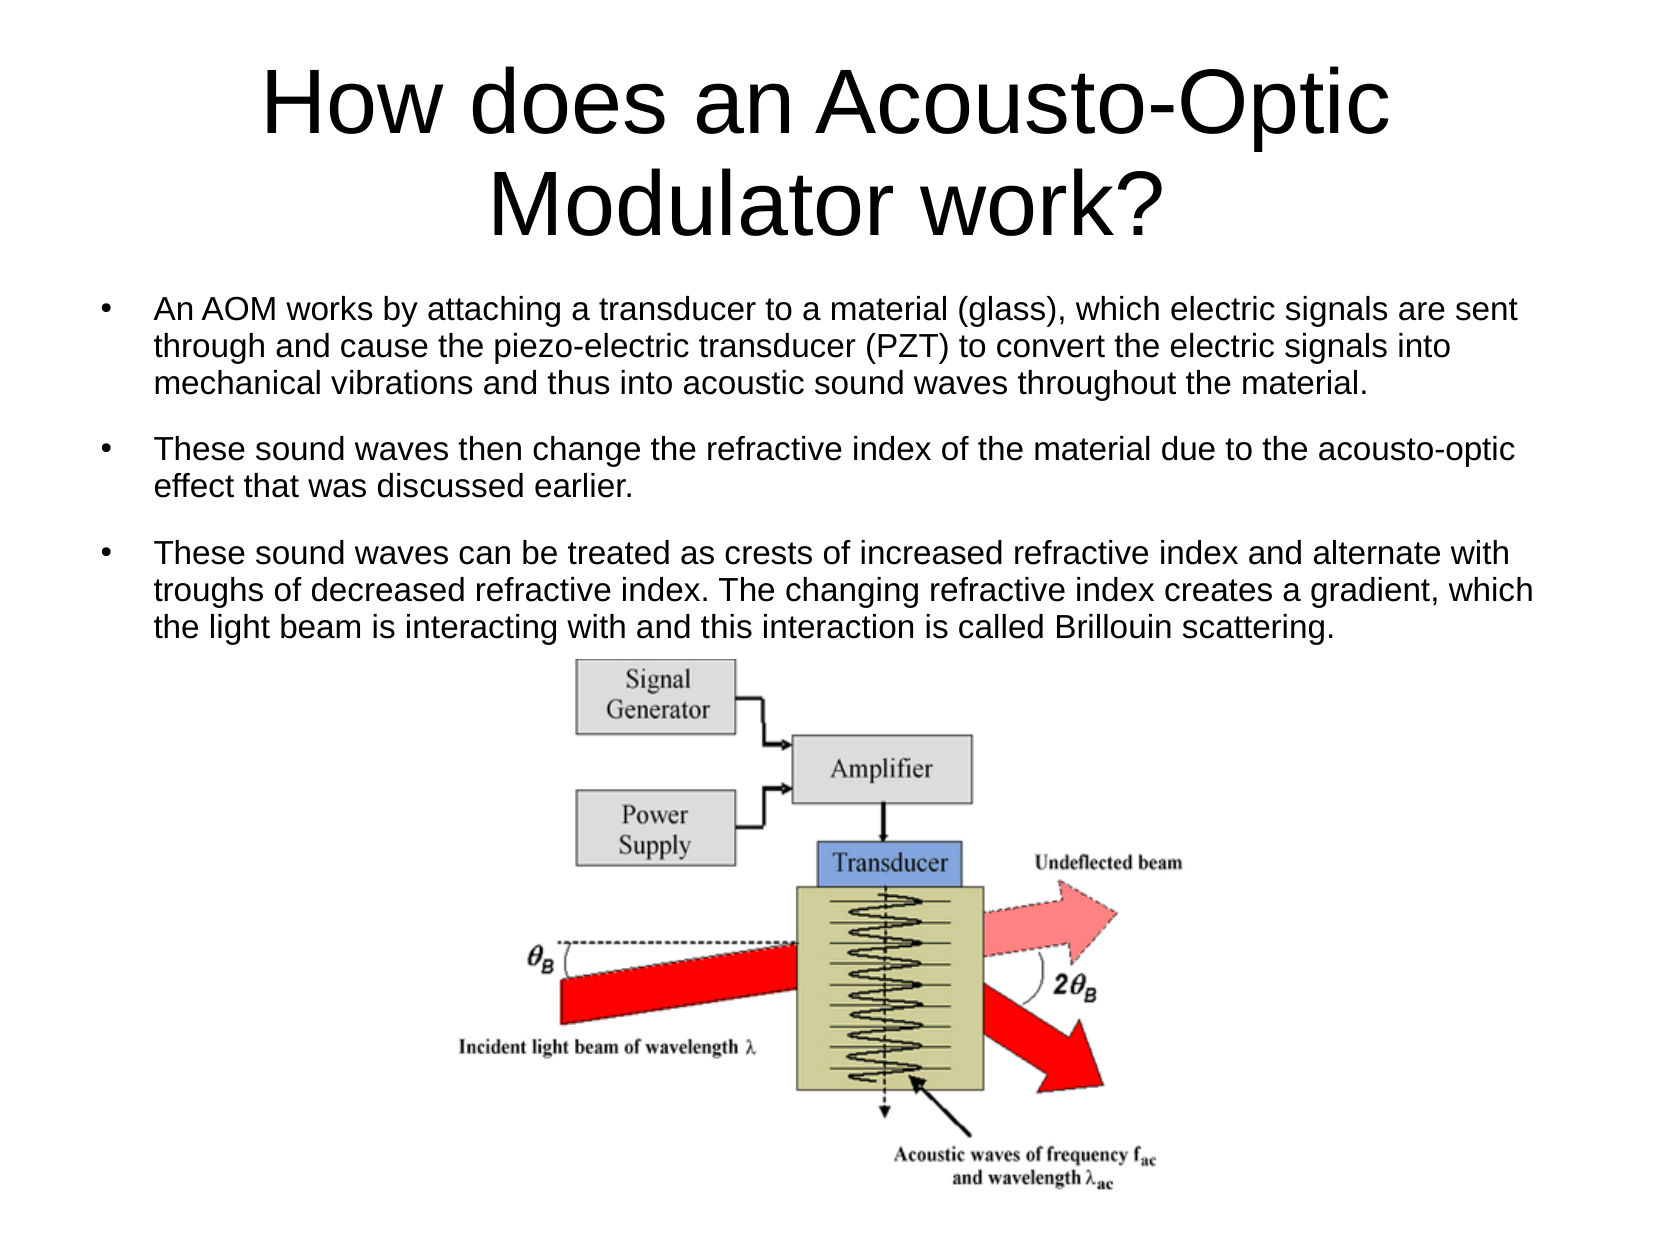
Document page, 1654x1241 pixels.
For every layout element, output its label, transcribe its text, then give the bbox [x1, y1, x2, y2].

picture [435, 659, 1201, 1204]
title How does an Acousto-Optic Modulator work? [82, 49, 1571, 257]
list An AOM works by attaching a transducer to a material (glass), which electric signals are sent through and cause the piezo-electric transducer (PZT) to convert the electric signals into mechanical vibrations and thus into acoustic sound waves throughout the material. These sound waves then change the refractive index of the material due to the acousto-optic effect that was discussed earlier. These sound waves can be treated as crests of increased refractive index and alternate with troughs of decreased refractive index. The changing refractive index creates a gradient, which the light beam is interacting with and this interaction is called Brillouin scattering. [82, 290, 1538, 1010]
